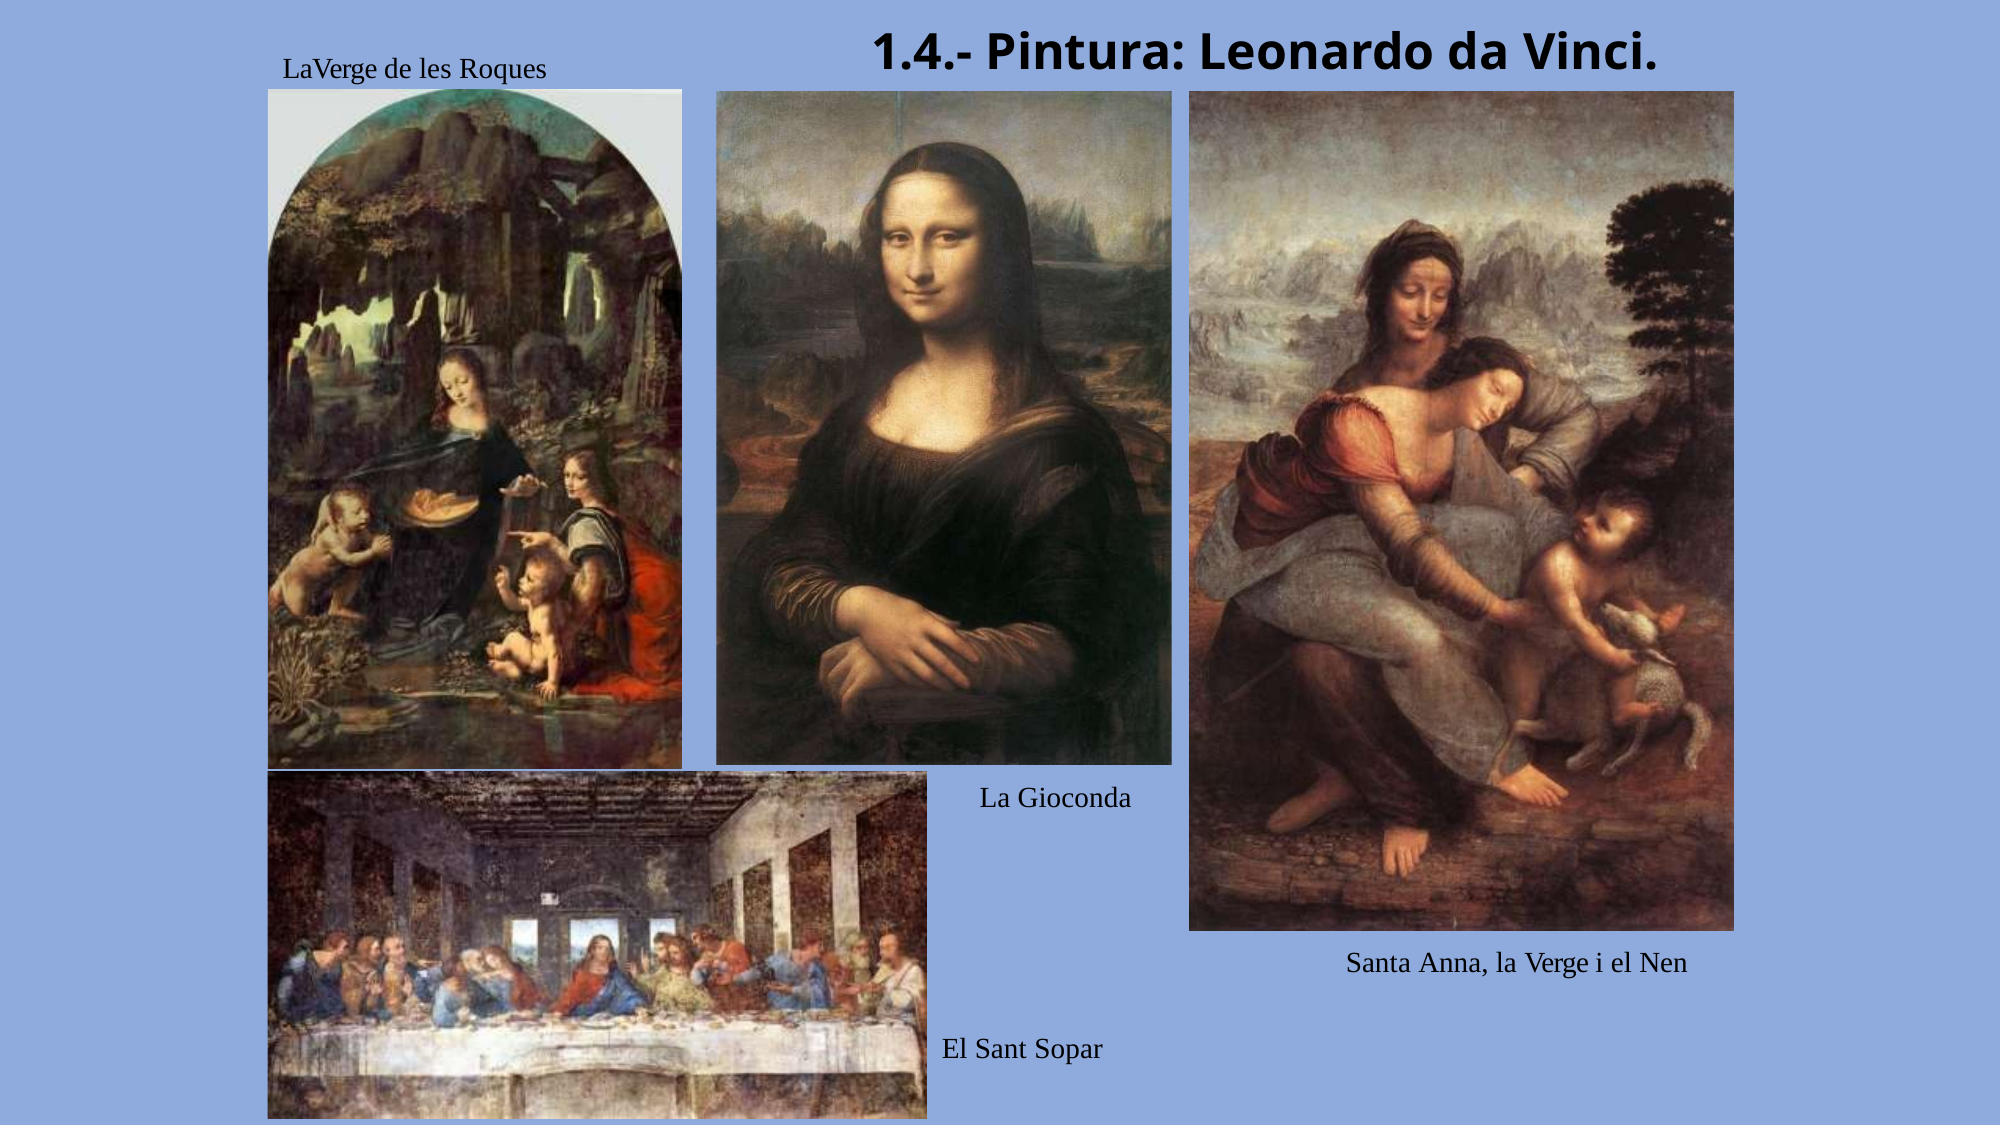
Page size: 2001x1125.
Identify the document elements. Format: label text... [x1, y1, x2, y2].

text_box [716, 91, 1172, 765]
text_box [1189, 91, 1734, 930]
text_box La Gioconda [977, 776, 1134, 814]
text_box LaVerge de les Roques [280, 47, 554, 85]
text_box [268, 90, 682, 768]
title 1.4.- Pintura: Leonardo da Vinci. [869, 17, 2000, 81]
text_box Santa Anna, la Verge i el Nen [1343, 941, 1692, 980]
text_box [268, 772, 927, 1118]
text_box El Sant Sopar [939, 1027, 1105, 1066]
